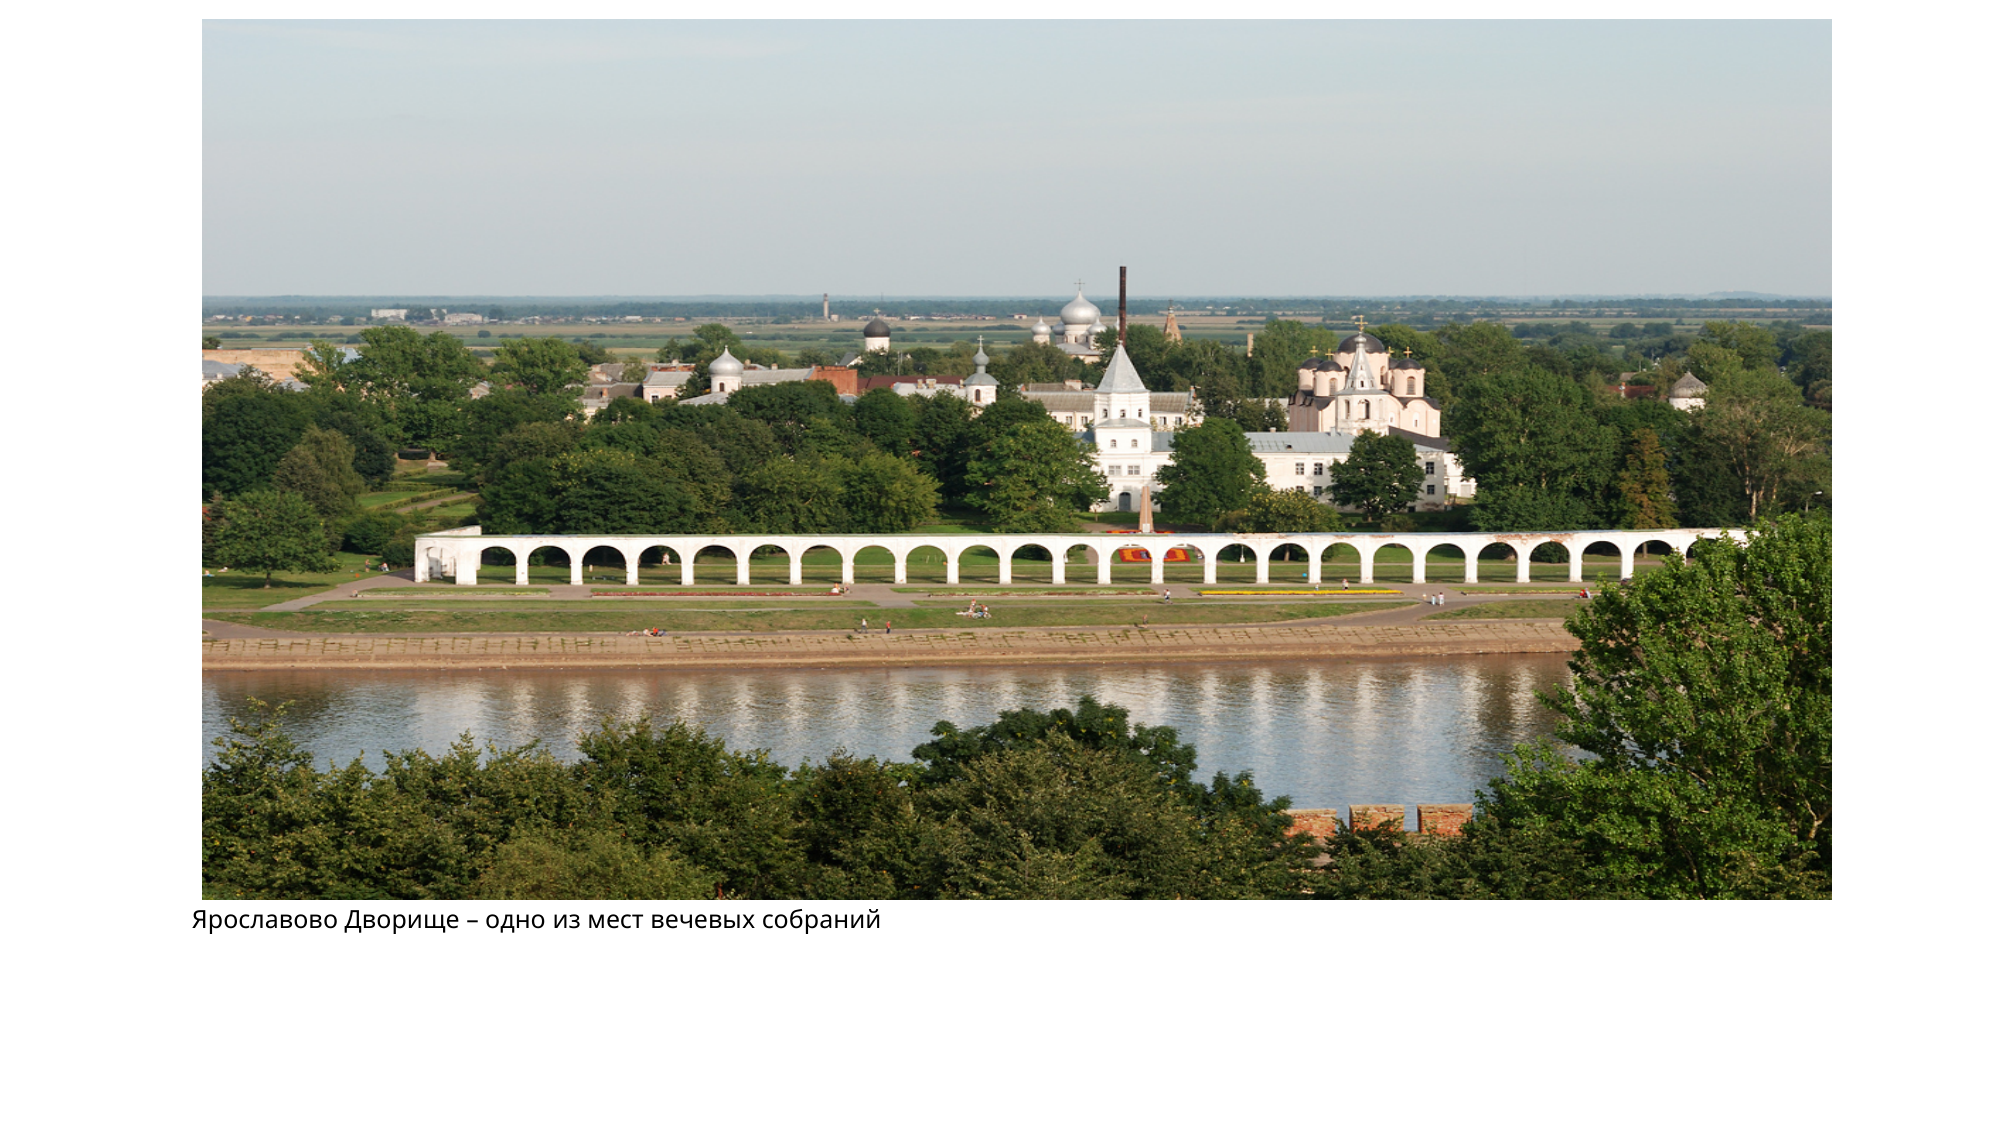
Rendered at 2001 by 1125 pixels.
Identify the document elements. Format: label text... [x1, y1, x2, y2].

picture [202, 19, 1832, 900]
title Ярославово Дворище – одно из мест вечевых собраний [177, 899, 1913, 1125]
